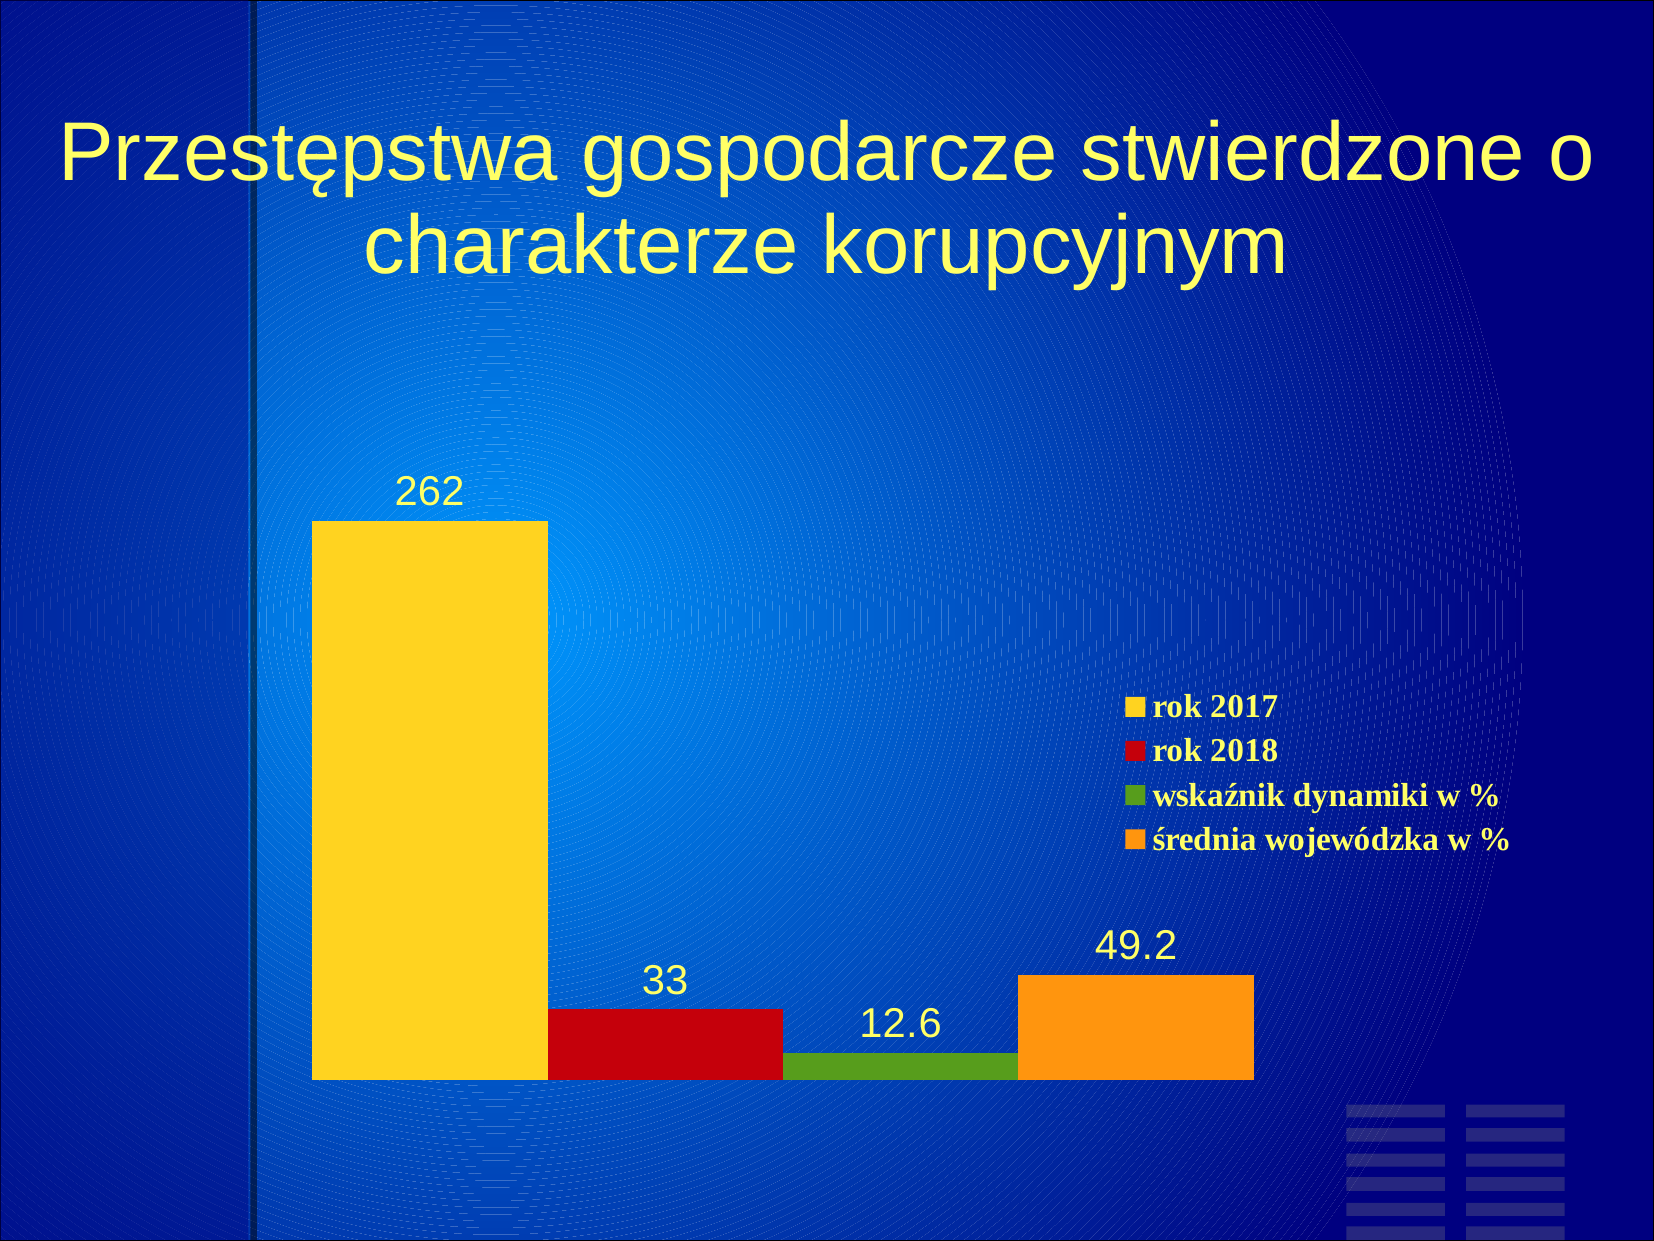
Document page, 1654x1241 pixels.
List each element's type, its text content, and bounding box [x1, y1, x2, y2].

chart [123, 413, 1536, 1133]
title Przestępstwa gospodarcze stwierdzone o charakterze korupcyjnym [29, 11, 1625, 384]
